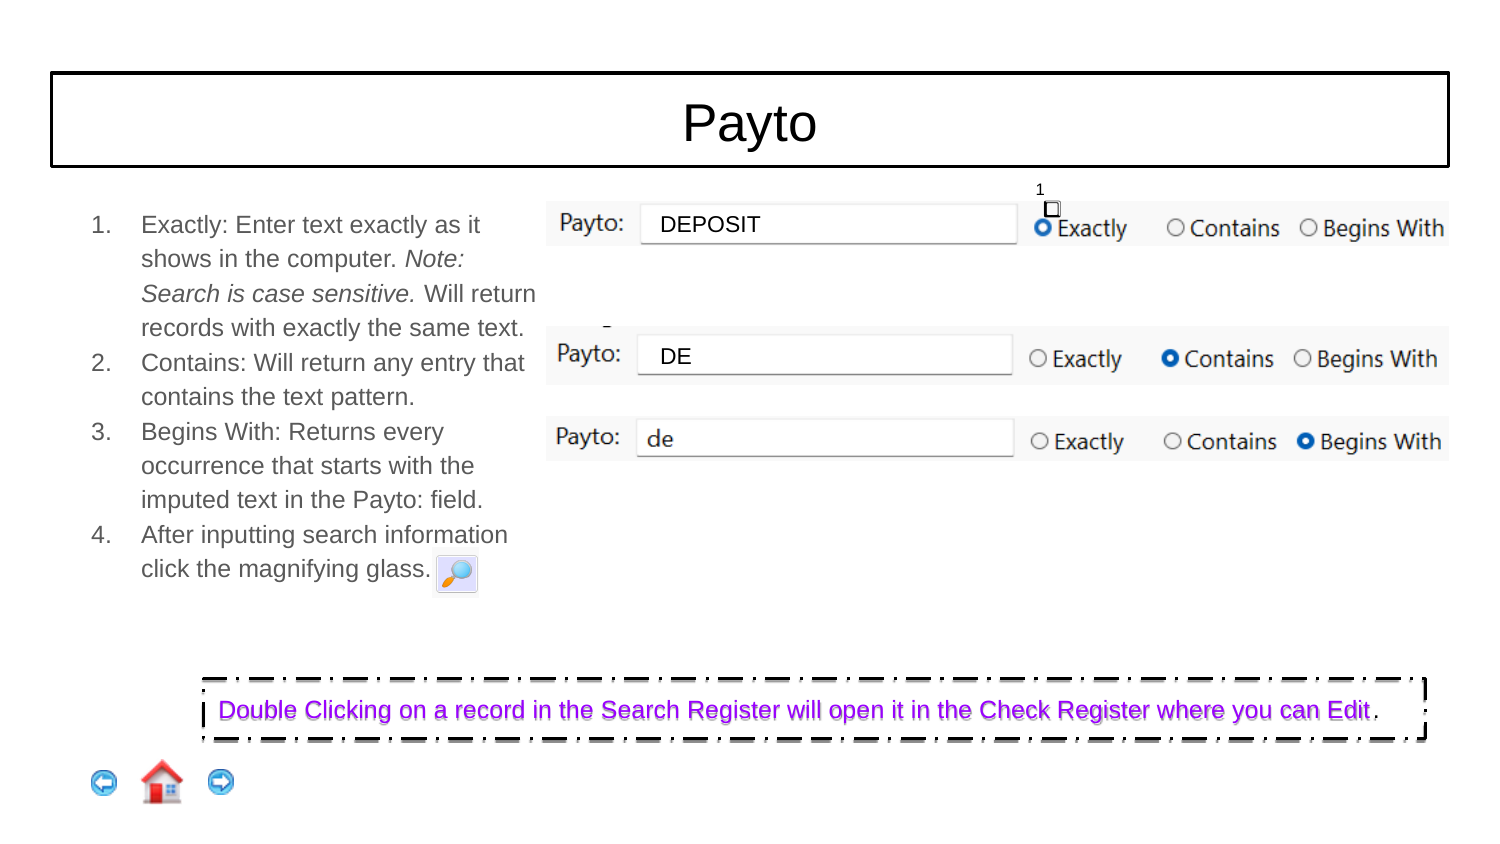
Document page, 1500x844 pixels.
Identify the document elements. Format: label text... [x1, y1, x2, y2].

picture [208, 769, 234, 795]
picture [91, 770, 117, 796]
text_box DE [645, 326, 1021, 385]
picture [546, 416, 1449, 462]
picture [1021, 201, 1449, 246]
text_box 1️⃣ [1020, 163, 1068, 234]
list Exactly: Enter text exactly as it shows in the computer. Note: Search is case sensitive. Will return records with exactly the same text. Contains: Will return any entry that contains the text pattern. Begins With: Returns every occurrence that starts with the imputed text in the Payto: field. After inputting search information click the magnifying glass. [51, 189, 562, 750]
picture [546, 201, 645, 246]
text_box Double Clicking on a record in the Search Register will open it in the Check Register where you can Edit. [203, 678, 1426, 739]
picture [546, 326, 645, 385]
picture [432, 547, 479, 598]
picture [1021, 326, 1449, 385]
text_box DEPOSIT [645, 194, 1021, 252]
picture [137, 758, 188, 809]
title Payto [51, 72, 1449, 167]
